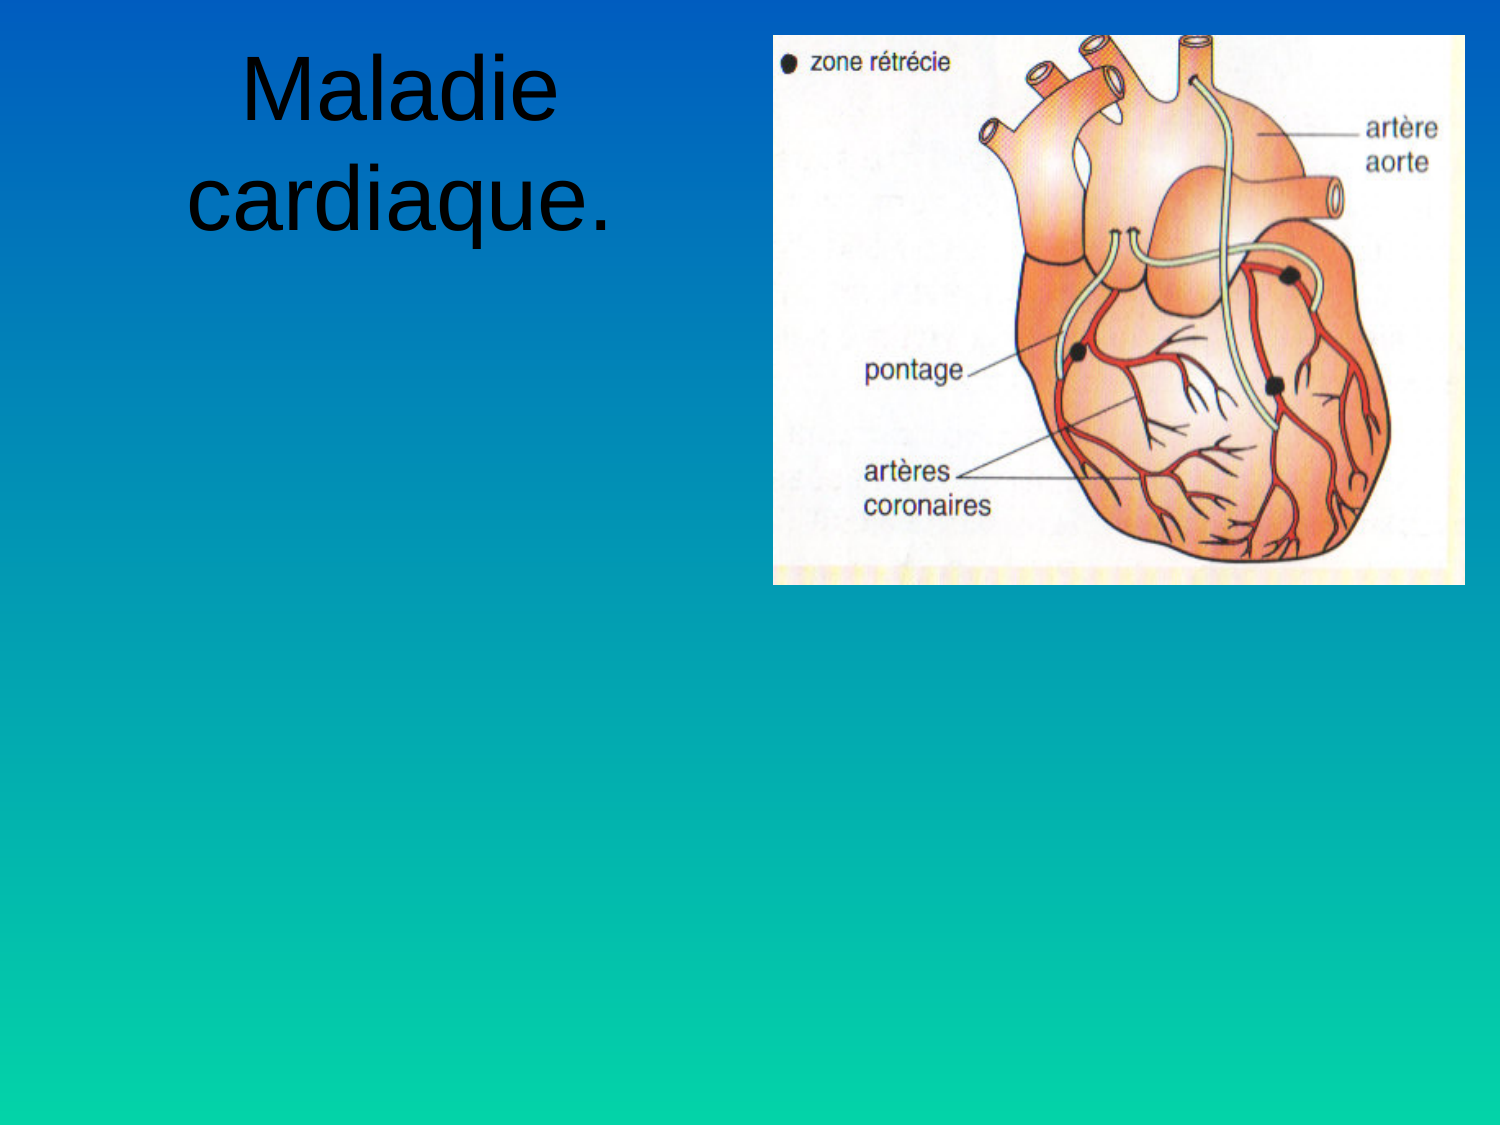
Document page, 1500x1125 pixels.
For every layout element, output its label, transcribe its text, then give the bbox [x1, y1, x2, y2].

text_box Maladie cardiaque. [74, 21, 727, 257]
picture [0, 35, 1500, 585]
